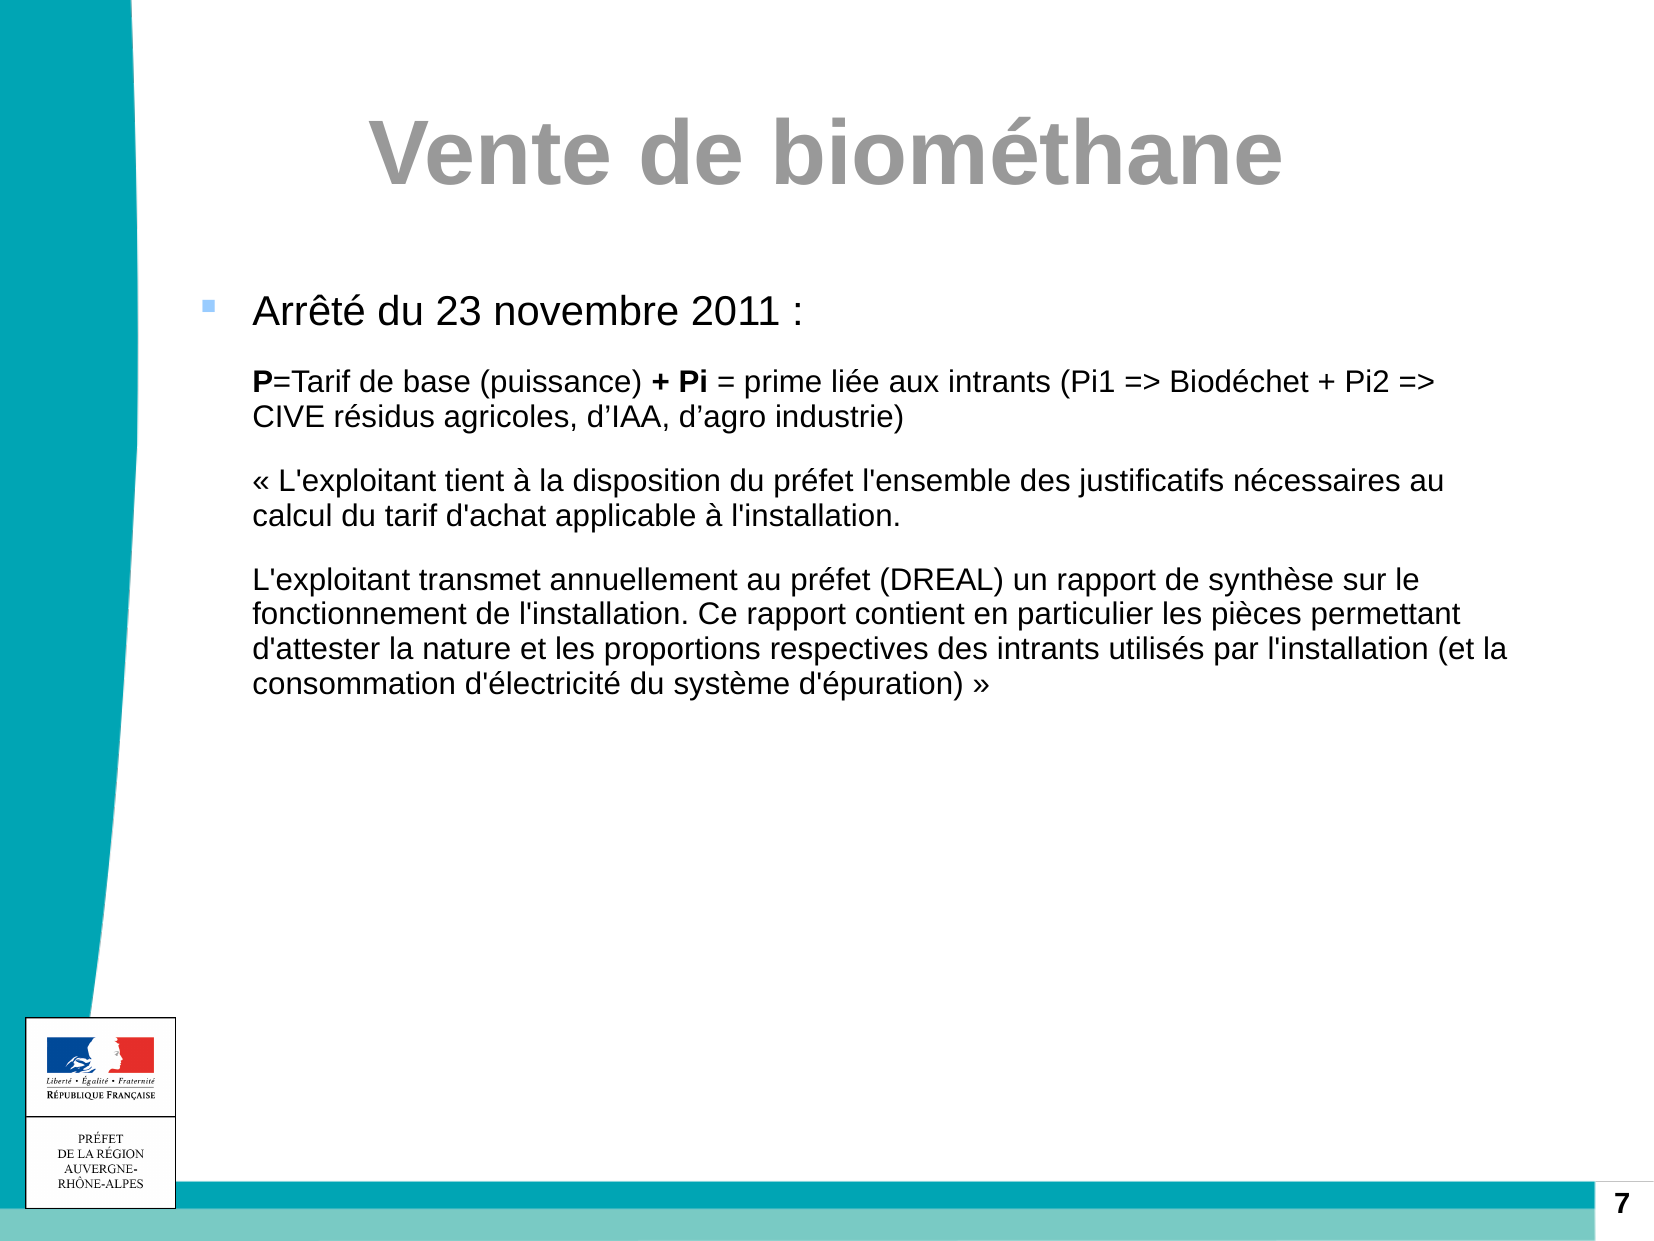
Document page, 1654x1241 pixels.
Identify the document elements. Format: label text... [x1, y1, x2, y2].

title Vente de biométhane [82, 49, 1571, 257]
picture [0, 0, 1654, 1241]
list Arrêté du 23 novembre 2011 : P=Tarif de base (puissance) + Pi = prime liée aux intrants (Pi1 => Biodéchet + Pi2 => CIVE résidus agricoles, d’IAA, d’agro industrie) « L'exploitant tient à la disposition du préfet l'ensemble des justificatifs nécessaires au calcul du tarif d'achat applicable à l'installation. L'exploitant transmet annuellement au préfet (DREAL) un rapport de synthèse sur le fonctionnement de l'installation. Ce rapport contient en particulier les pièces permettant d'attester la nature et les proportions respectives des intrants utilisés par l'installation (et la consommation d'électricité du système d'épuration) » [181, 288, 1511, 1054]
